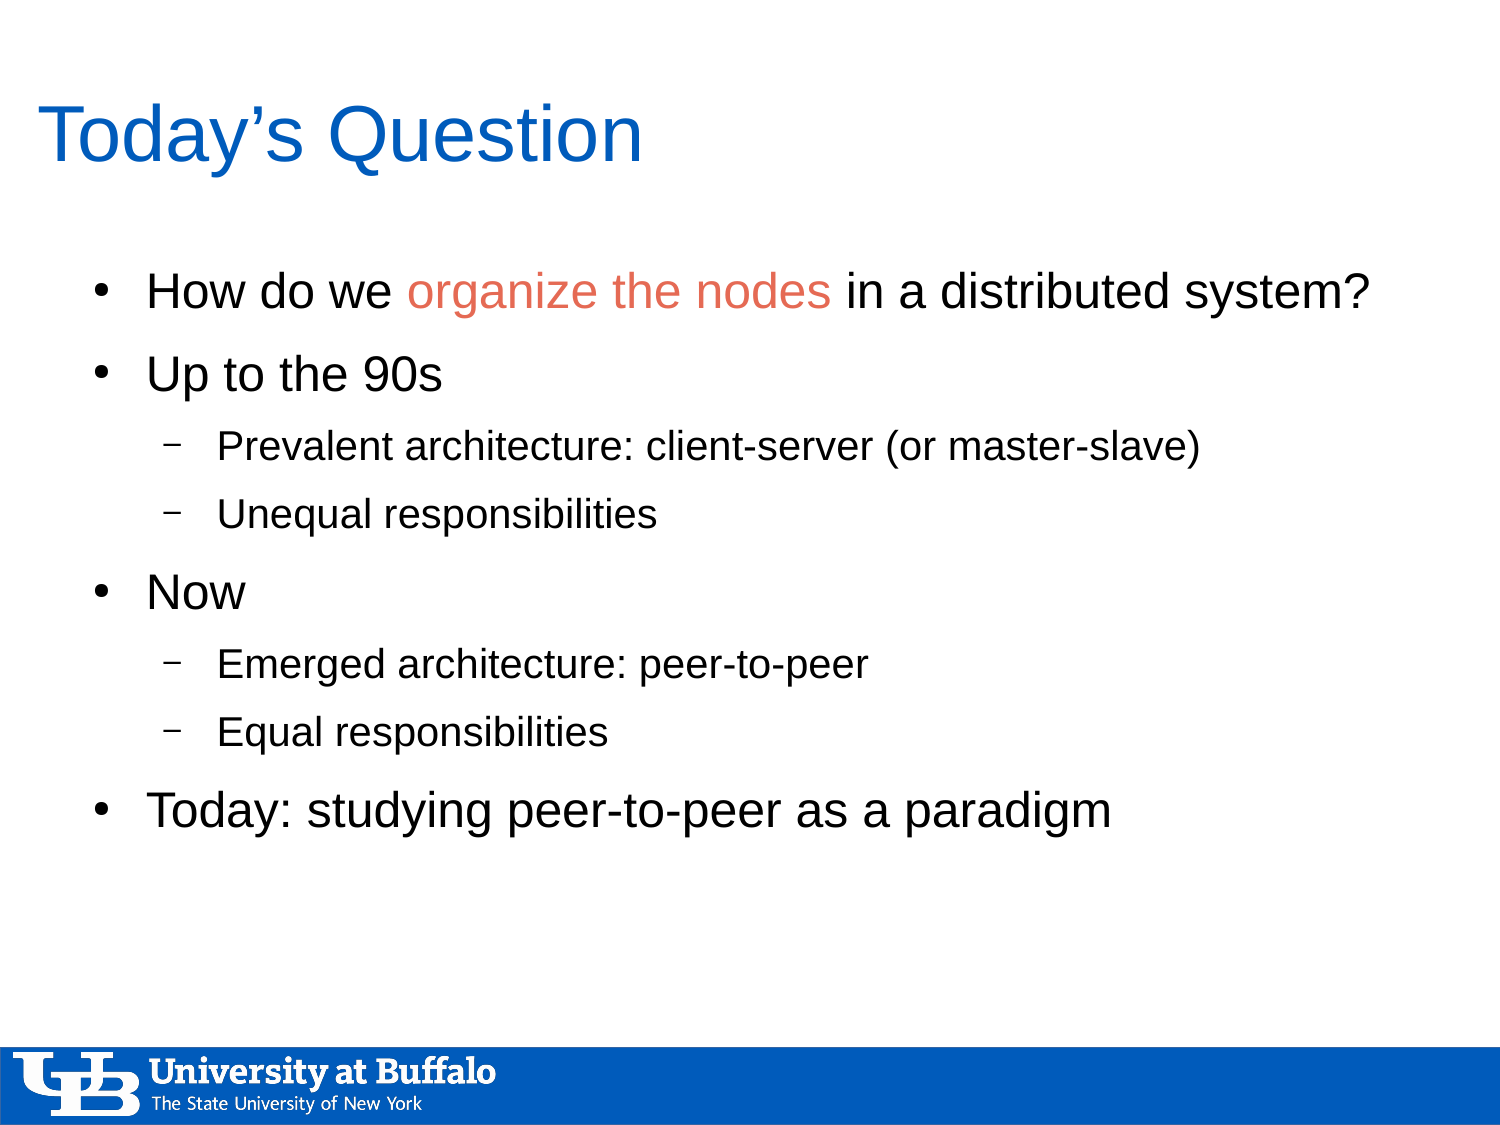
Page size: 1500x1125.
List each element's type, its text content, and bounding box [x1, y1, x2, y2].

list How do we organize the nodes in a distributed system? Up to the 90s Prevalent architecture: client-server (or master-slave) Unequal responsibilities Now Emerged architecture: peer-to-peer Equal responsibilities Today: studying peer-to-peer as a paradigm [75, 263, 1425, 916]
picture [13, 1052, 496, 1116]
title Today’s Question [37, 40, 1388, 228]
